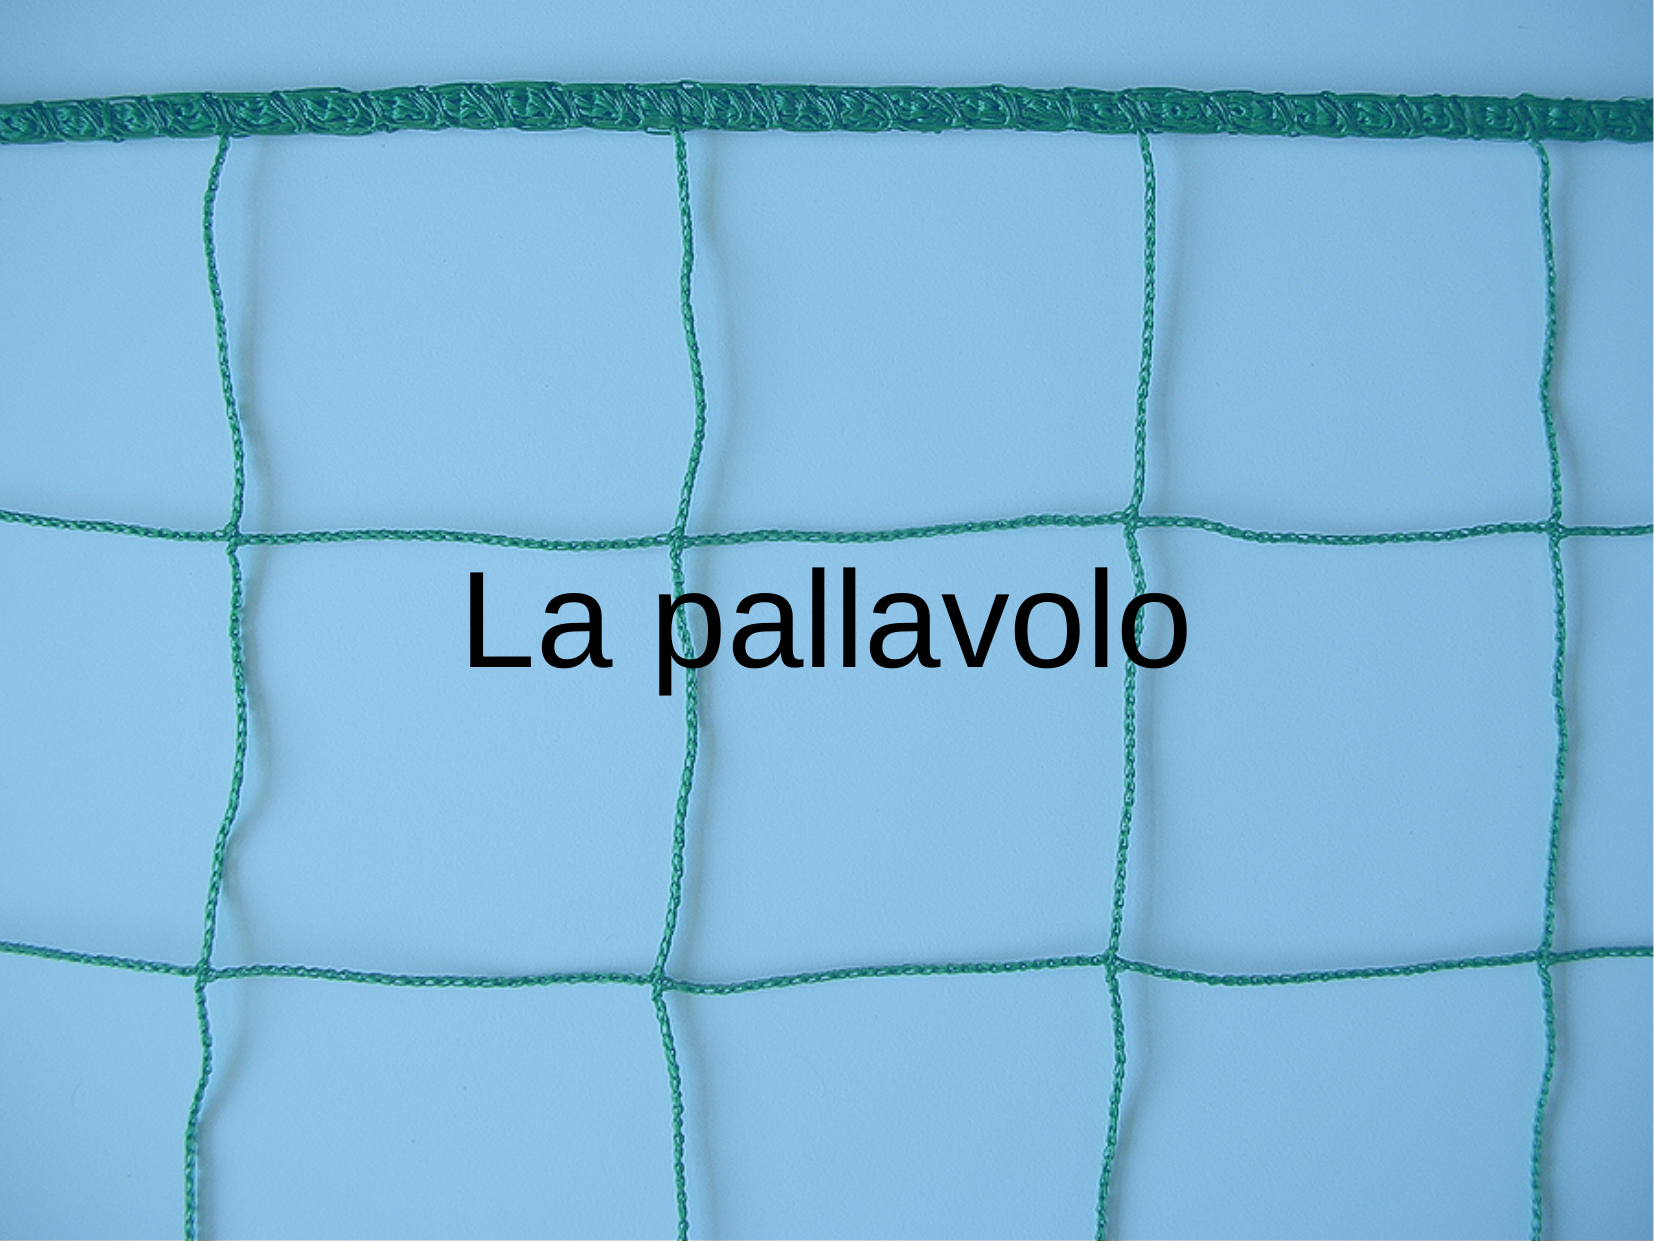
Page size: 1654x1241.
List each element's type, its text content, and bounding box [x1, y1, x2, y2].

title La pallavolo [0, 0, 1654, 1241]
